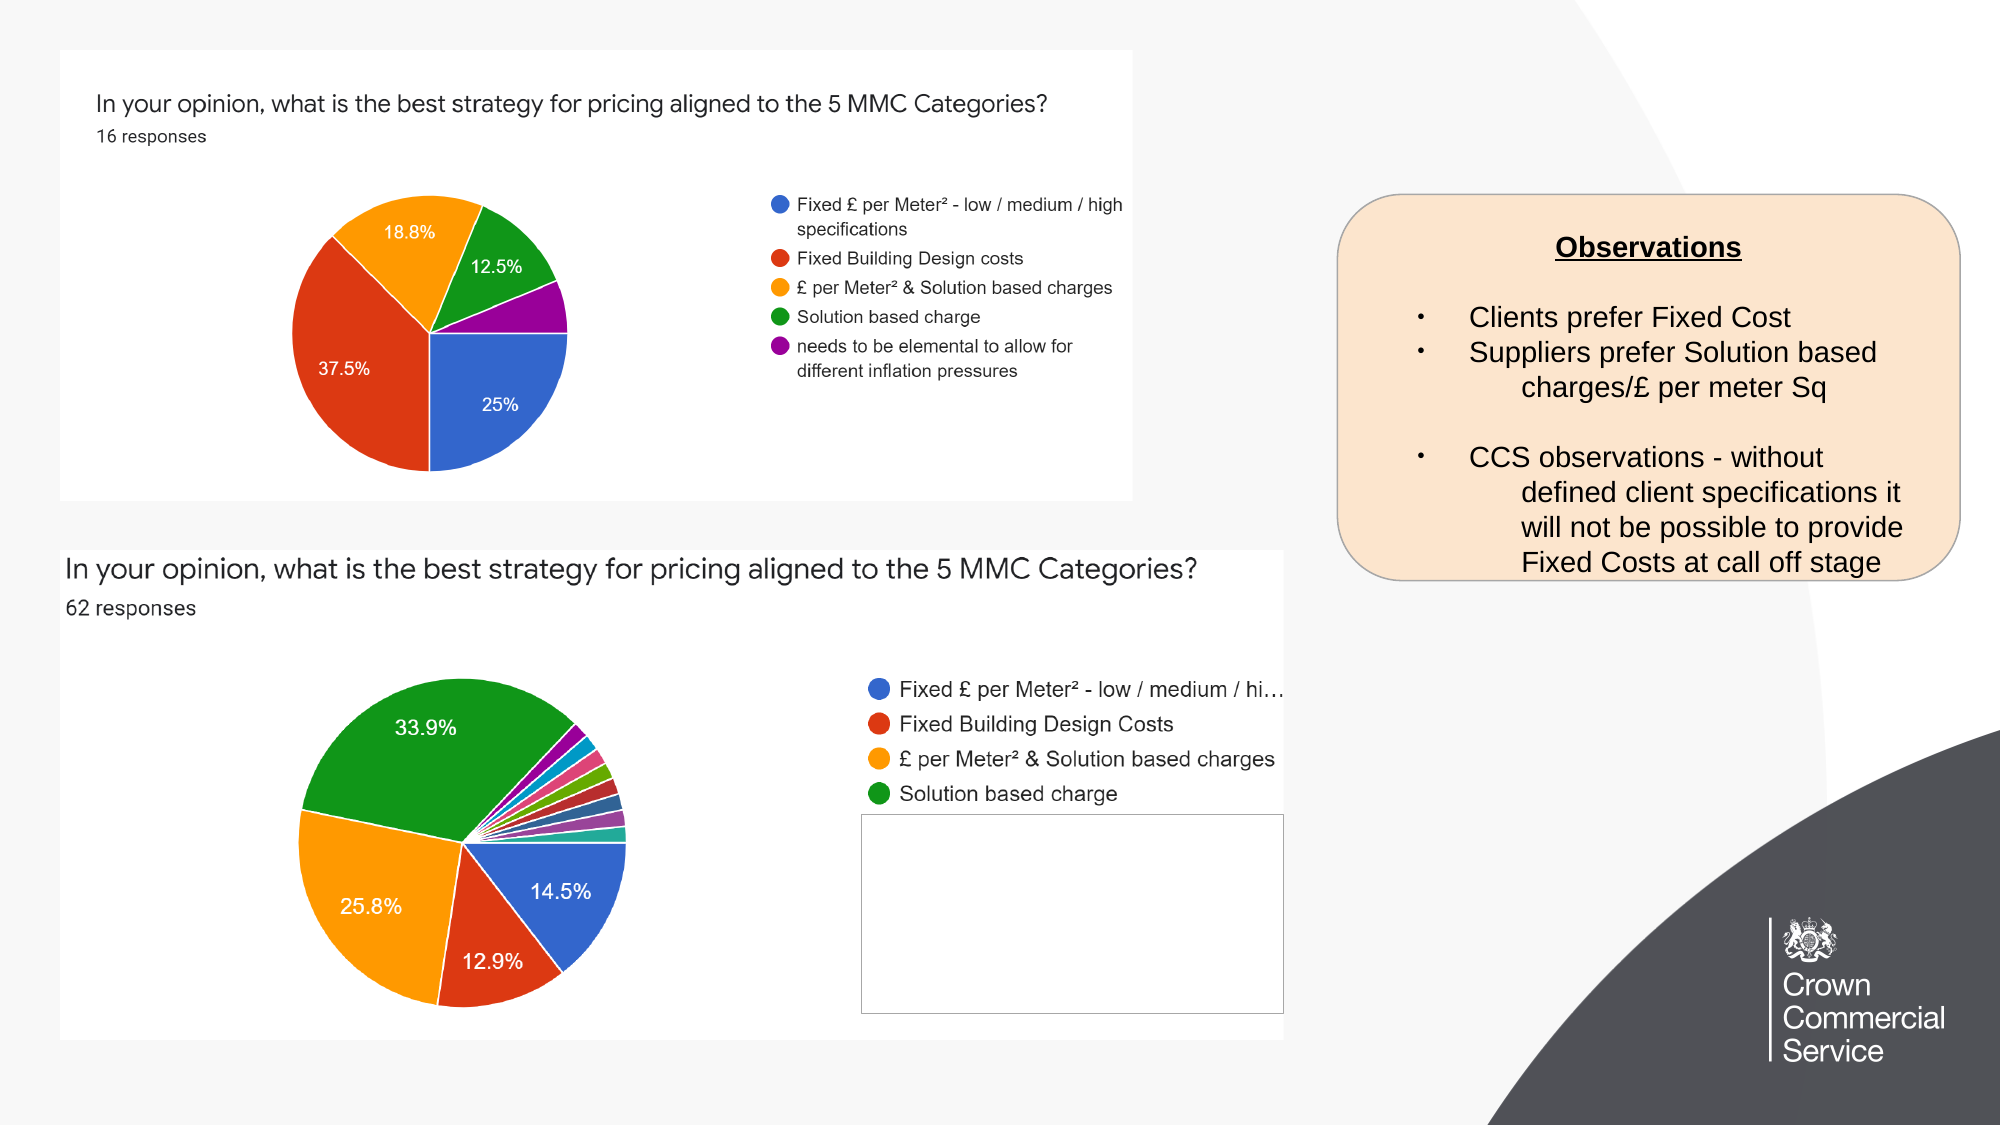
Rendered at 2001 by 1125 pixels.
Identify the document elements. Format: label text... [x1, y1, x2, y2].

text_box Observations Clients prefer Fixed Cost Suppliers prefer Solution based charges/£ per meter Sq CCS observations - without defined client specifications it will not be possible to provide Fixed Costs at call off stage [1337, 194, 1961, 581]
picture [59, 50, 1133, 501]
picture [59, 550, 1284, 1040]
text_box [861, 815, 1284, 1014]
